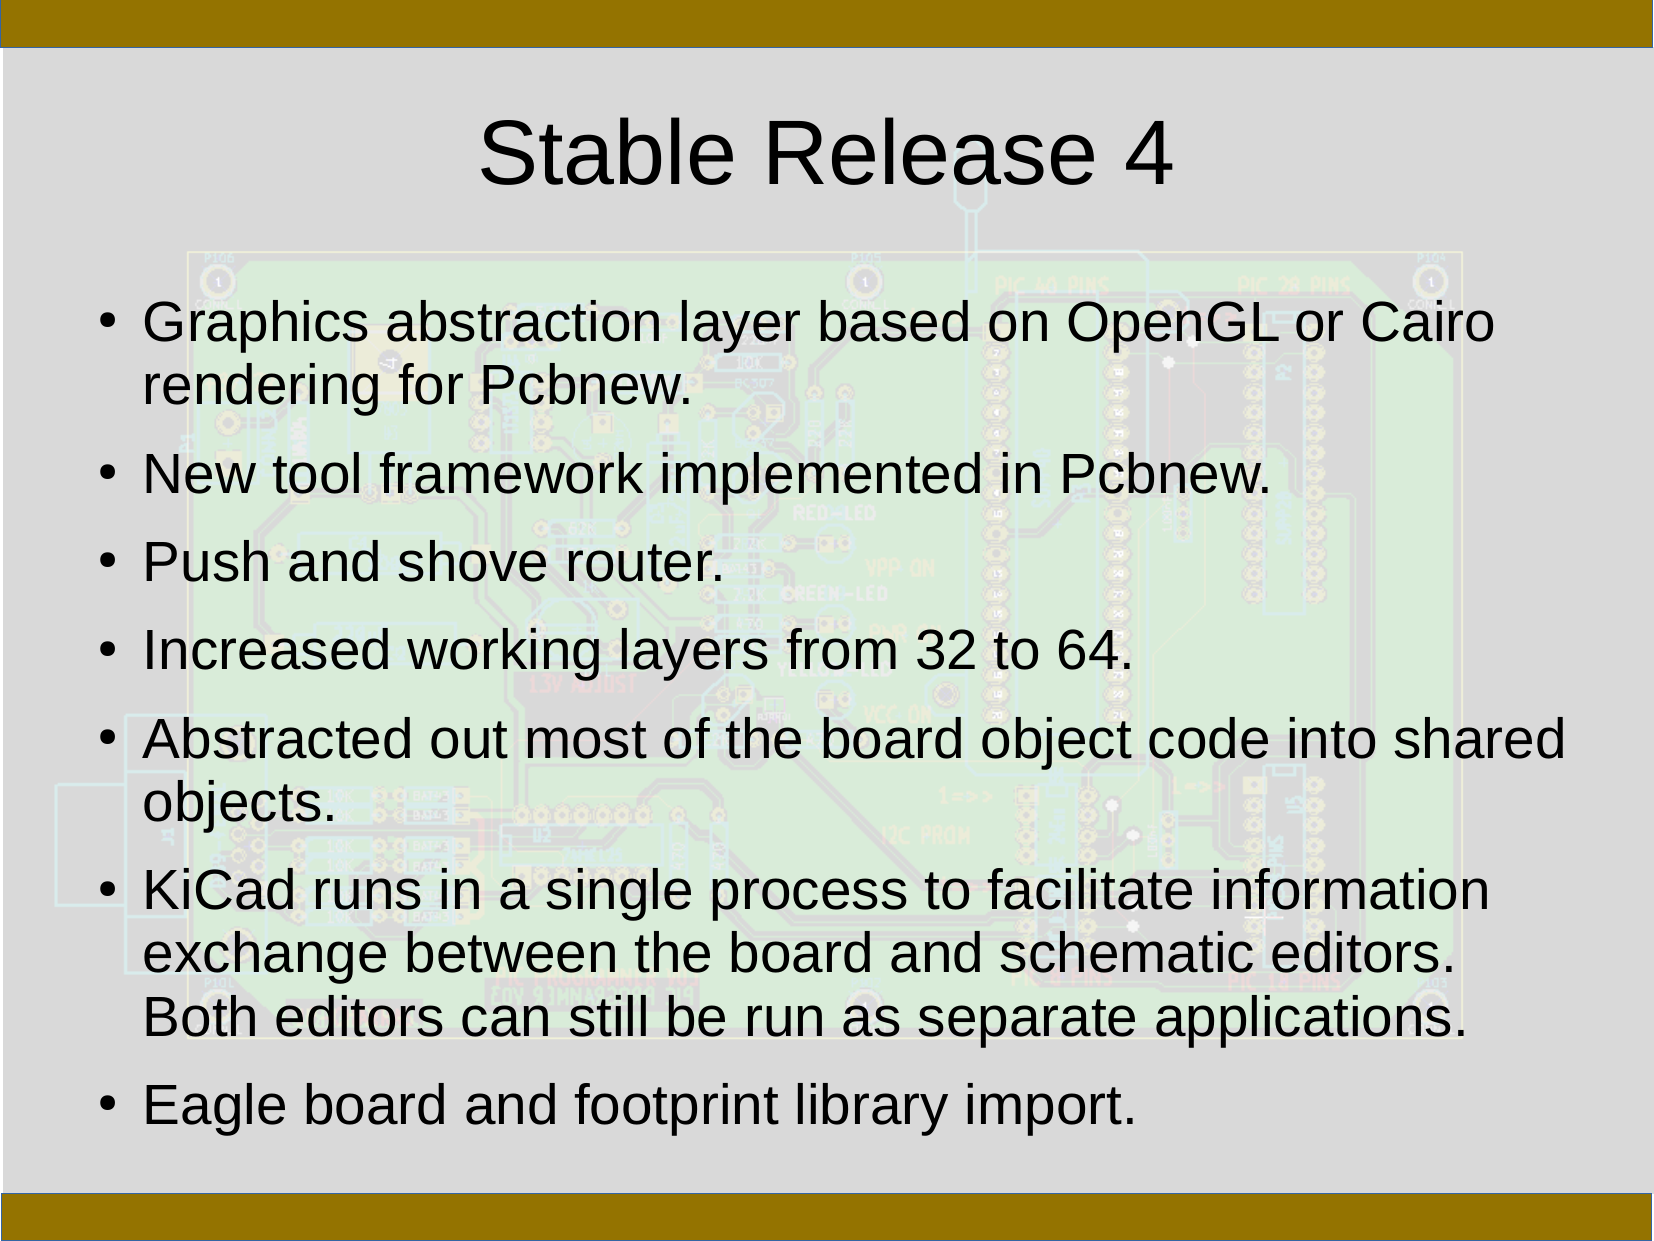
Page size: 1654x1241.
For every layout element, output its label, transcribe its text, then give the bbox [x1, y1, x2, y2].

text_box [0, 0, 1653, 48]
list Graphics abstraction layer based on OpenGL or Cairo rendering for Pcbnew. New tool framework implemented in Pcbnew. Push and shove router. Increased working layers from 32 to 64. Abstracted out most of the board object code into shared objects. KiCad runs in a single process to facilitate information exchange between the board and schematic editors. Both editors can still be run as separate applications. Eagle board and footprint library import. [82, 290, 1571, 1141]
title Stable Release 4 [82, 49, 1571, 257]
picture [3, 47, 1654, 1194]
text_box [1, 1193, 1652, 1241]
